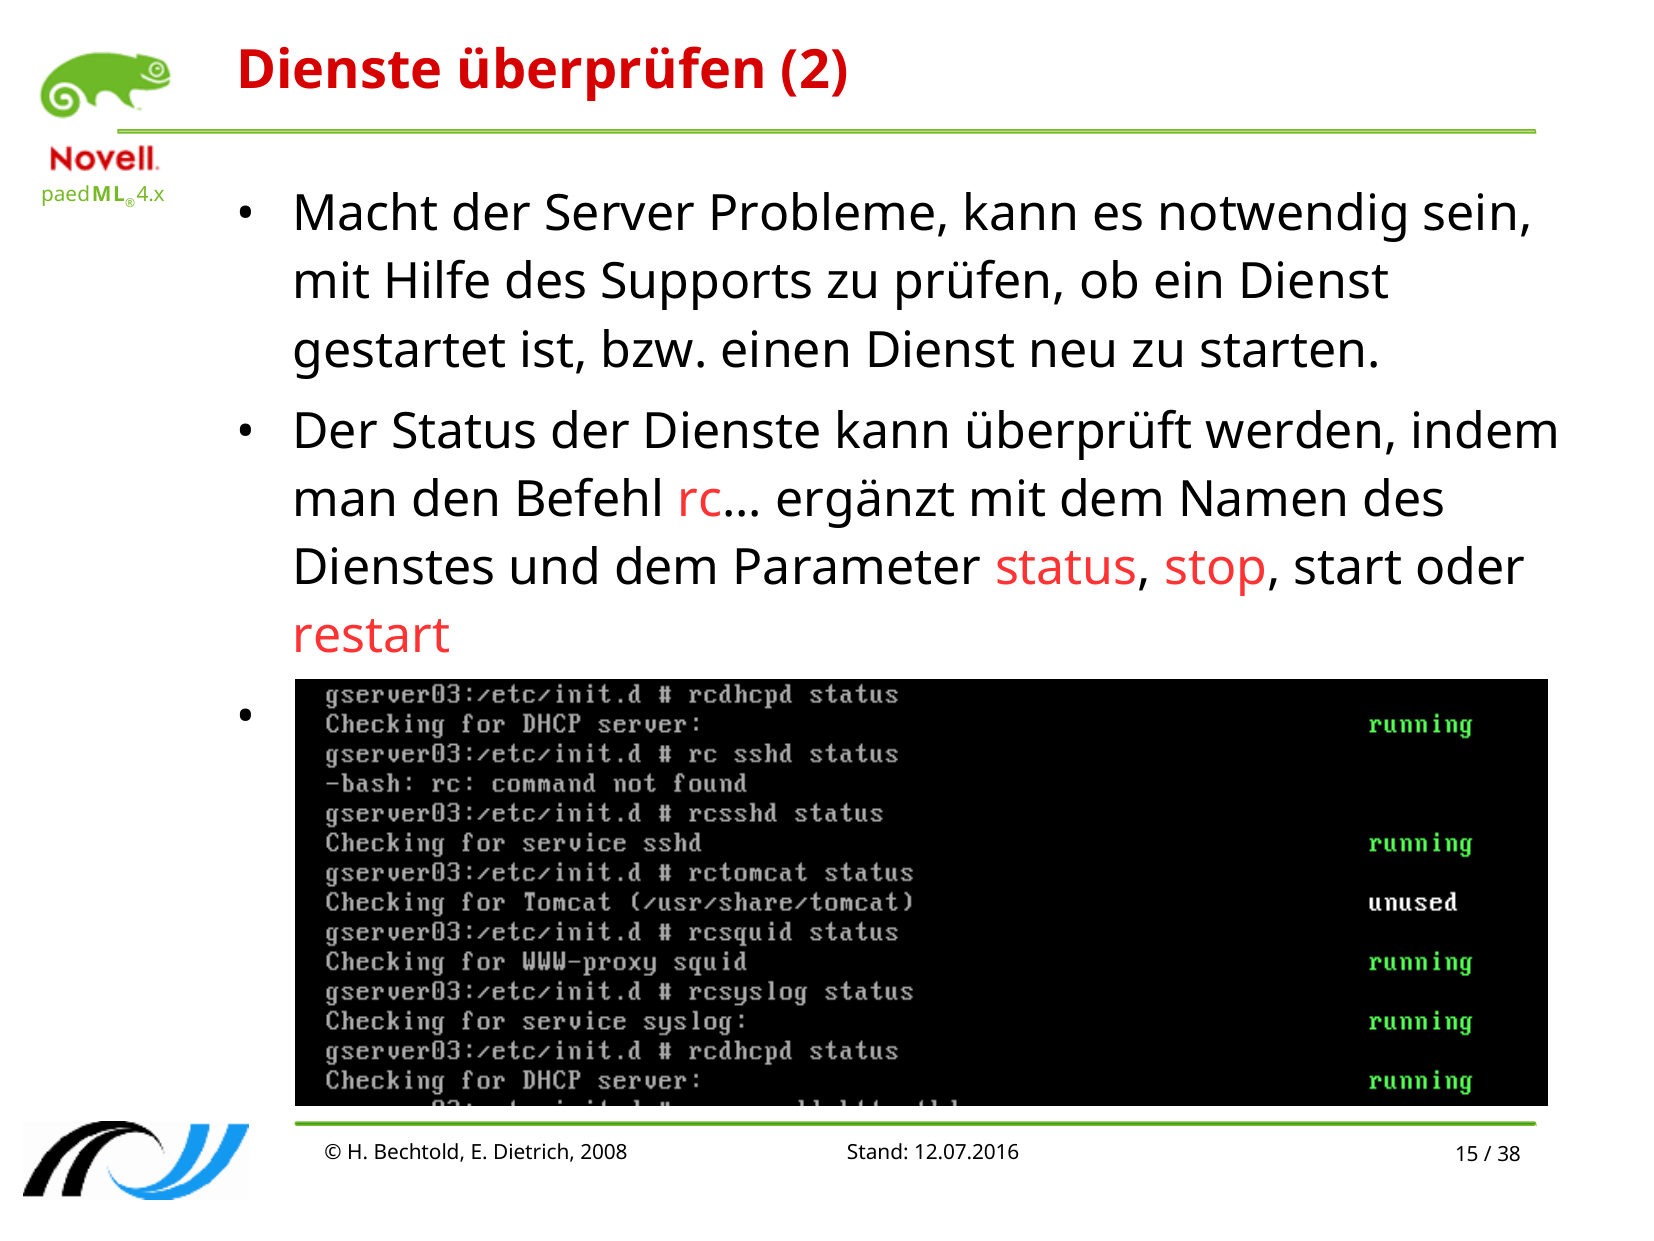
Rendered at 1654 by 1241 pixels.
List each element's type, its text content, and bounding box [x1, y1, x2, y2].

picture [26, 35, 184, 193]
title Dienste überprüfen (2) [236, 17, 1536, 119]
picture [23, 1121, 249, 1200]
list Macht der Server Probleme, kann es notwendig sein, mit Hilfe des Supports zu prüfen, ob ein Dienst gestartet ist, bzw. einen Dienst neu zu starten. Der Status der Dienste kann überprüft werden, indem man den Befehl rc... ergänzt mit dem Namen des Dienstes und dem Parameter status, stop, start oder restart Einige Beispiele: [236, 177, 1565, 685]
picture [295, 679, 1548, 1106]
